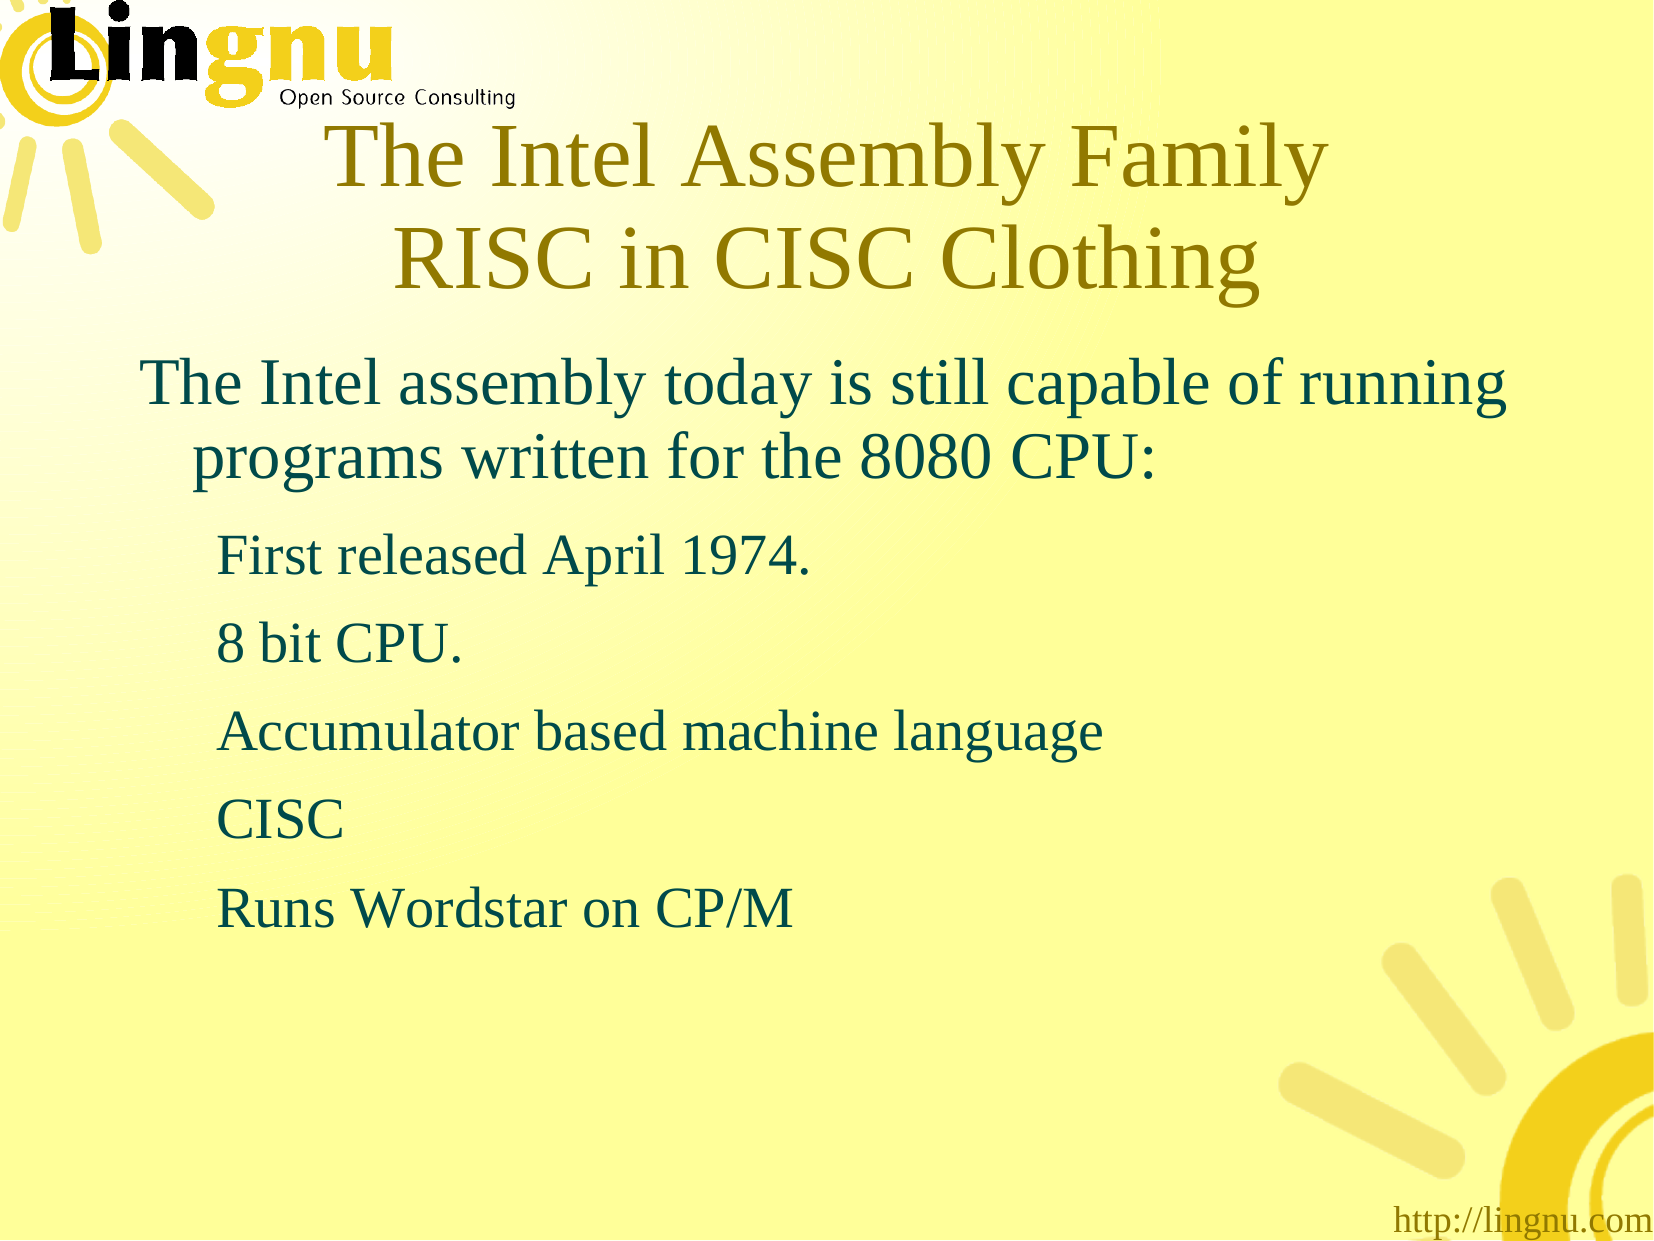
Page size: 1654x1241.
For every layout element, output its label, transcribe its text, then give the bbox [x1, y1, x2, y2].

list The Intel assembly today is still capable of running programs written for the 8080 CPU: First released April 1974. 8 bit CPU. Accumulator based machine language CISC Runs Wordstar on CP/M [121, 344, 1534, 1127]
picture [0, 0, 516, 256]
picture [1256, 871, 1654, 1241]
title The Intel Assembly Family RISC in CISC Clothing [121, 102, 1534, 311]
